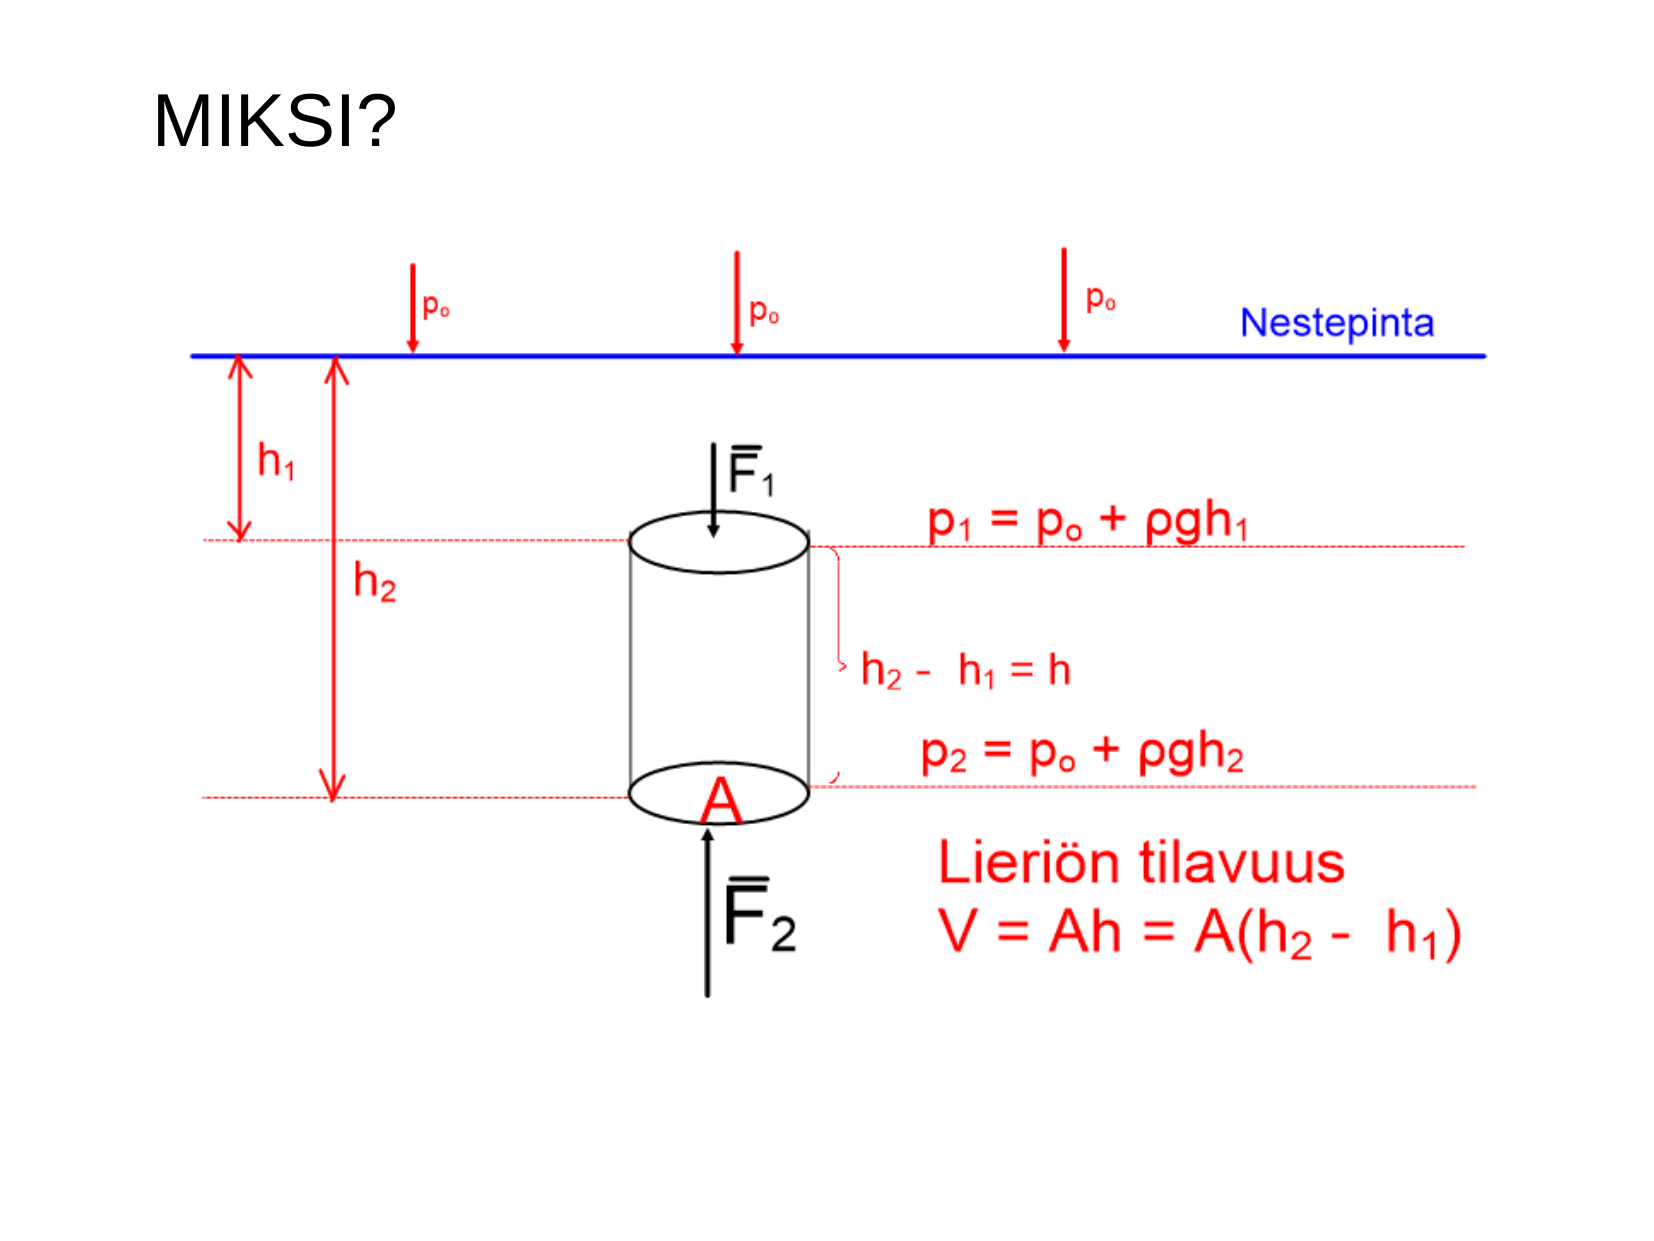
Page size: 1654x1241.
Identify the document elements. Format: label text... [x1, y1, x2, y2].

picture [153, 179, 1563, 1028]
text_box MIKSI? [137, 66, 414, 166]
